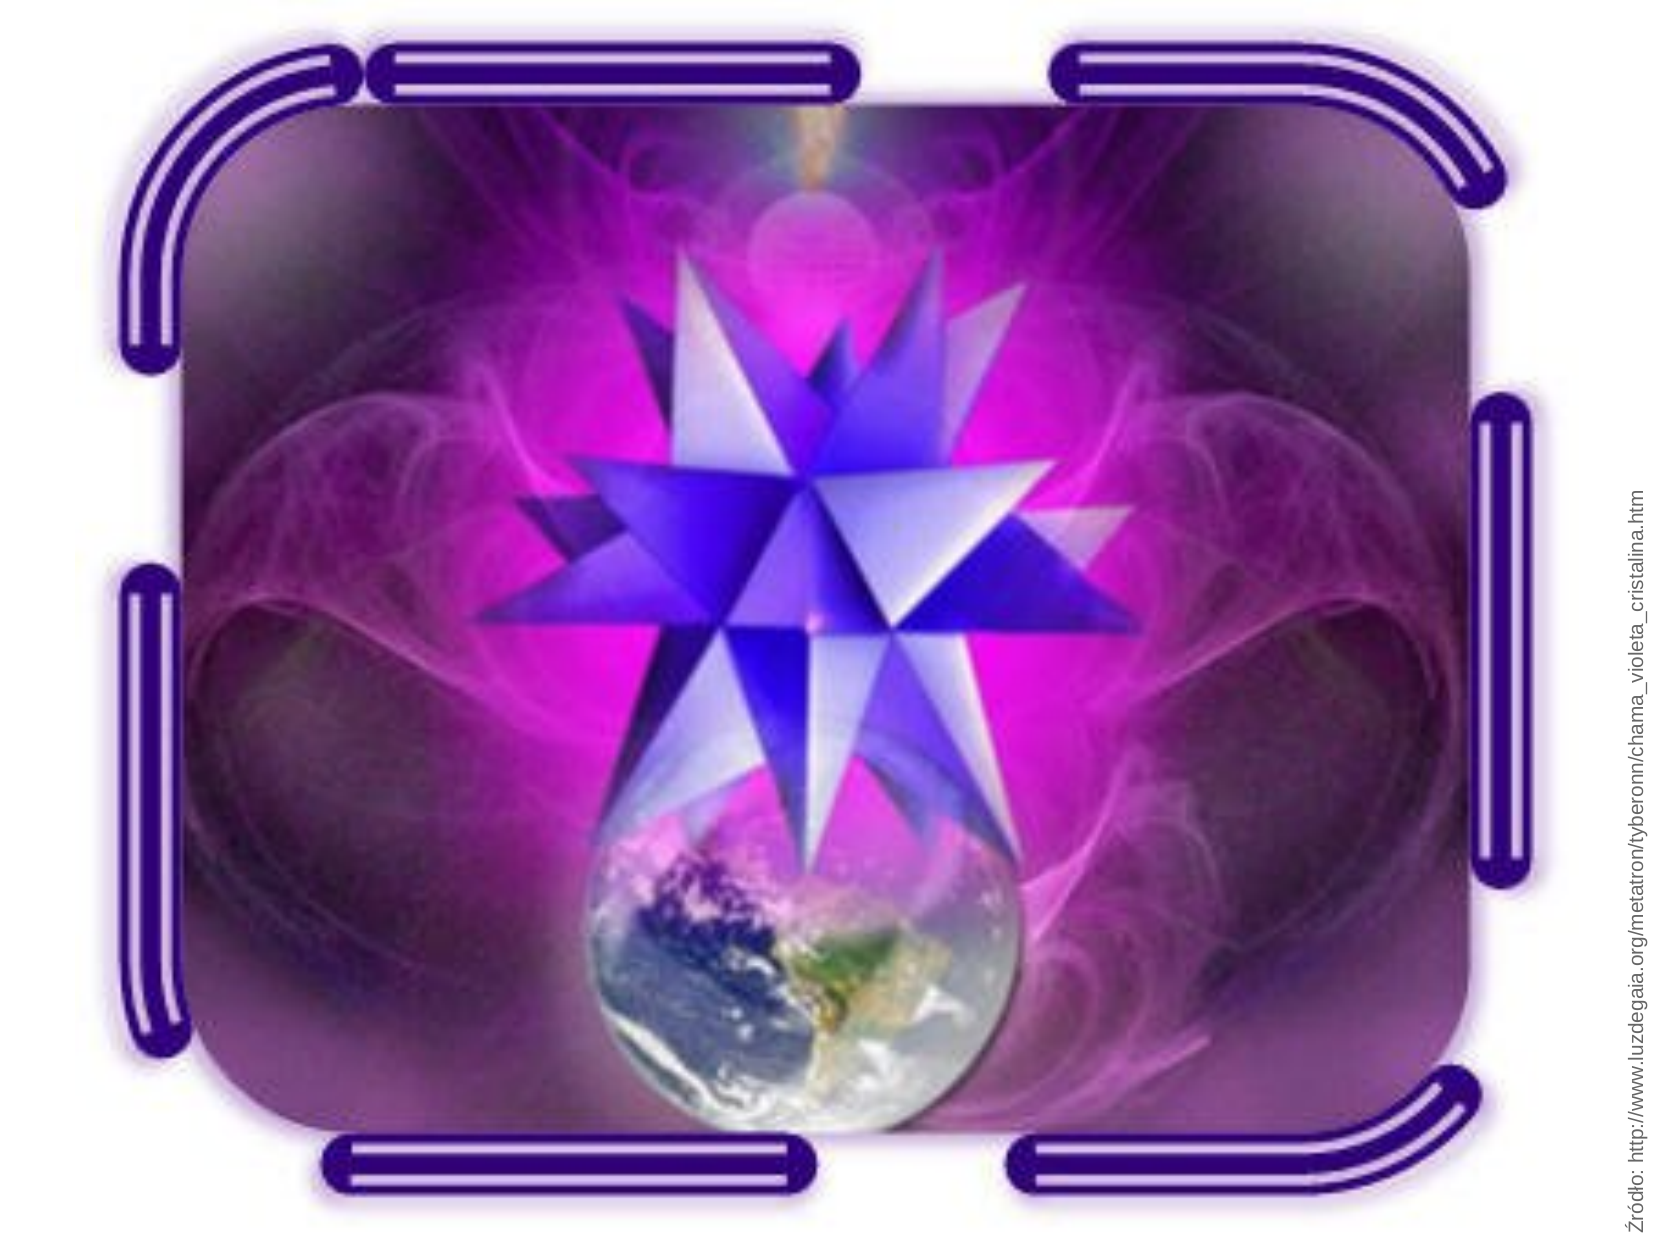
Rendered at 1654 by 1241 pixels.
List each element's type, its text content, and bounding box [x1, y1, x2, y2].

text_box Źródło: http://www.luzdegaia.org/metatron/tyberonn/chama_violeta_cristalina.htm [1618, 484, 1654, 1240]
picture [75, 0, 1579, 1241]
